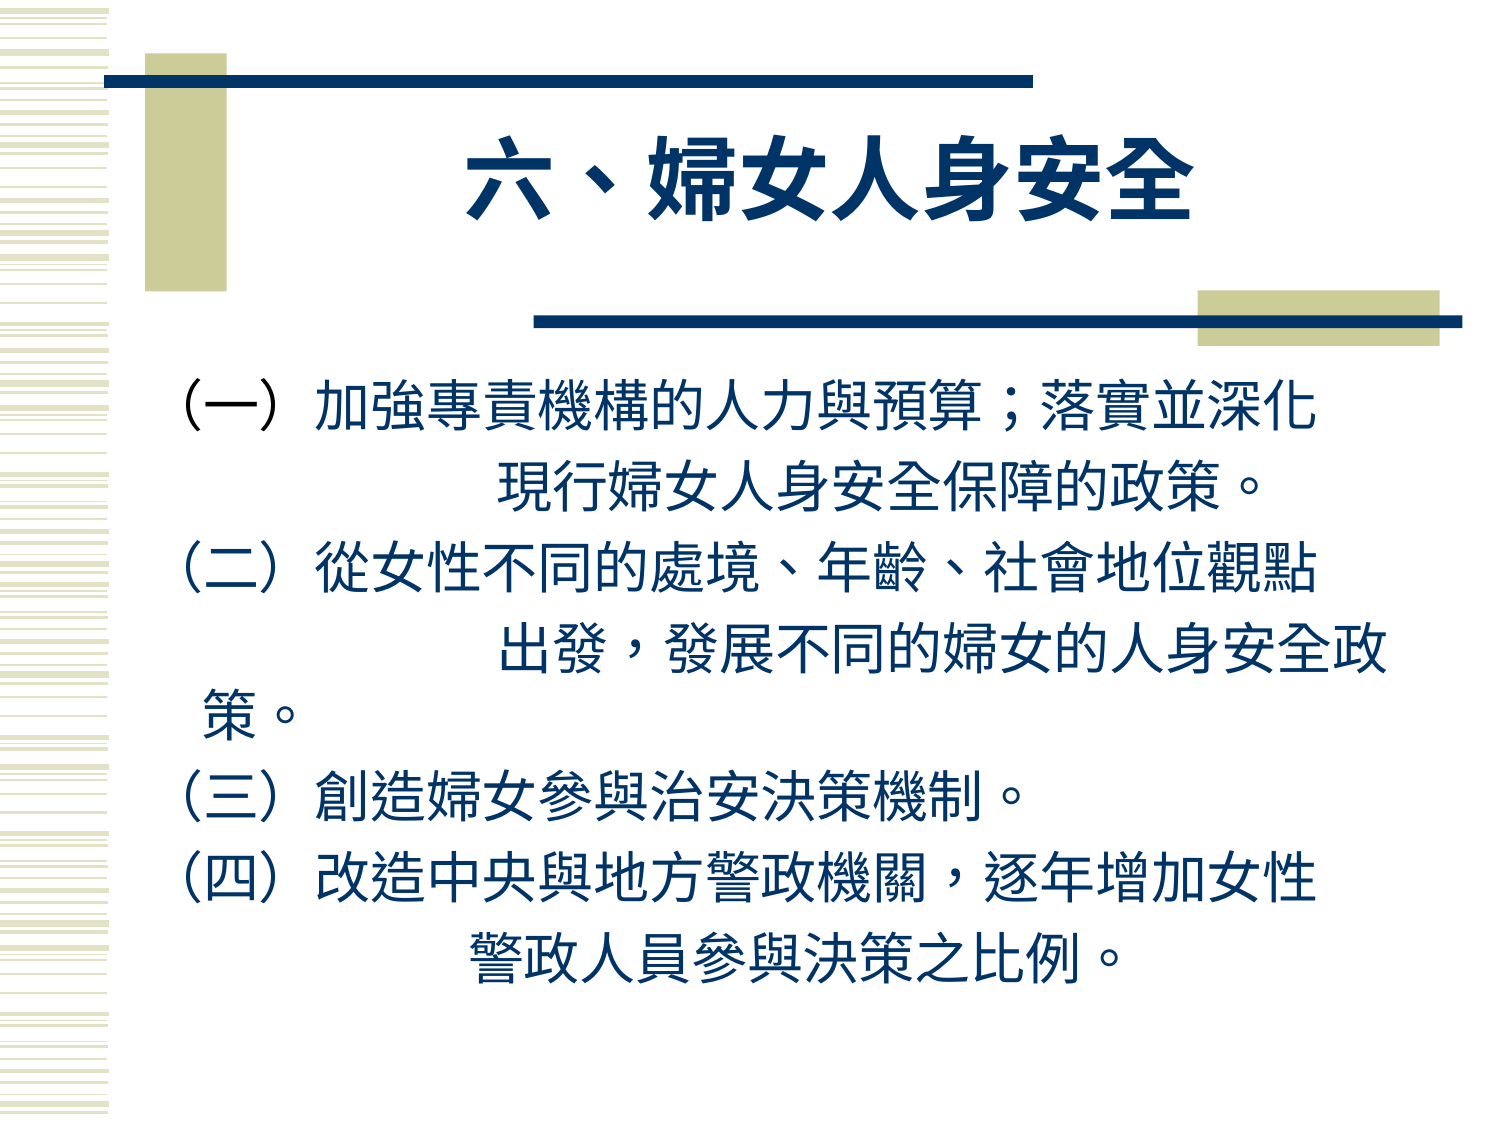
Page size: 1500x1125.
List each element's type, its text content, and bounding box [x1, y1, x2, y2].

title 六、婦女人身安全 [225, 99, 1436, 288]
list （一）加強專責機構的人力與預算；落實並深化 現行婦女人身安全保障的政策。 （二）從女性不同的處境、年齡、社會地位觀點 出發，發展不同的婦女的人身安全政策。 （三）創造婦女參與治安決策機制。 （四）改造中央與地方警政機關，逐年增加女性 警政人員參與決策之比例。 [132, 363, 1439, 1000]
